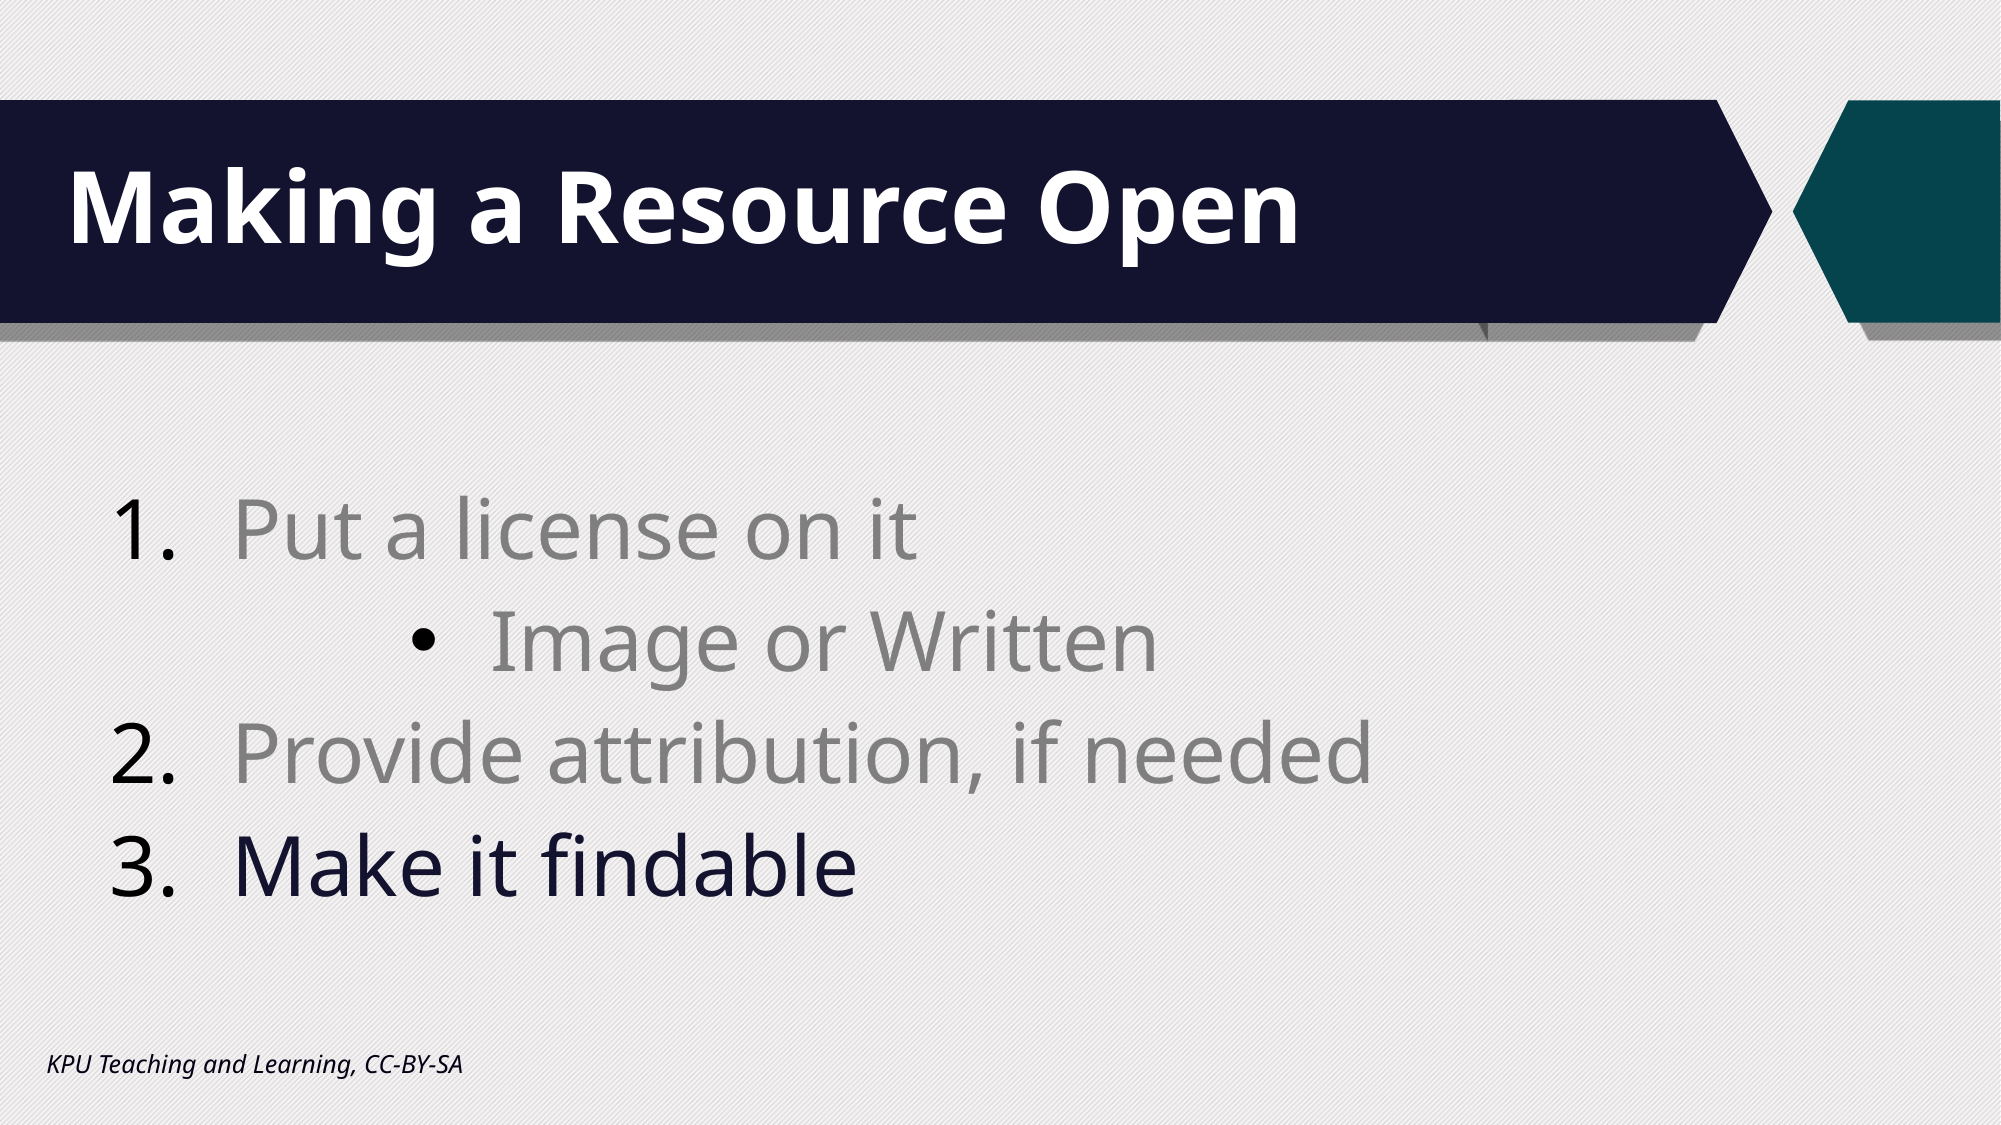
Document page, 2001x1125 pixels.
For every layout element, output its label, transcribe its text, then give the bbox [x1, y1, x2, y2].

text_box KPU Teaching and Learning, CC-BY-SA [31, 1033, 1159, 1094]
list Put a license on it Image or Written Provide attribution, if needed Make it findable [94, 388, 1906, 1000]
title Making a Resource Open [50, 122, 1689, 300]
